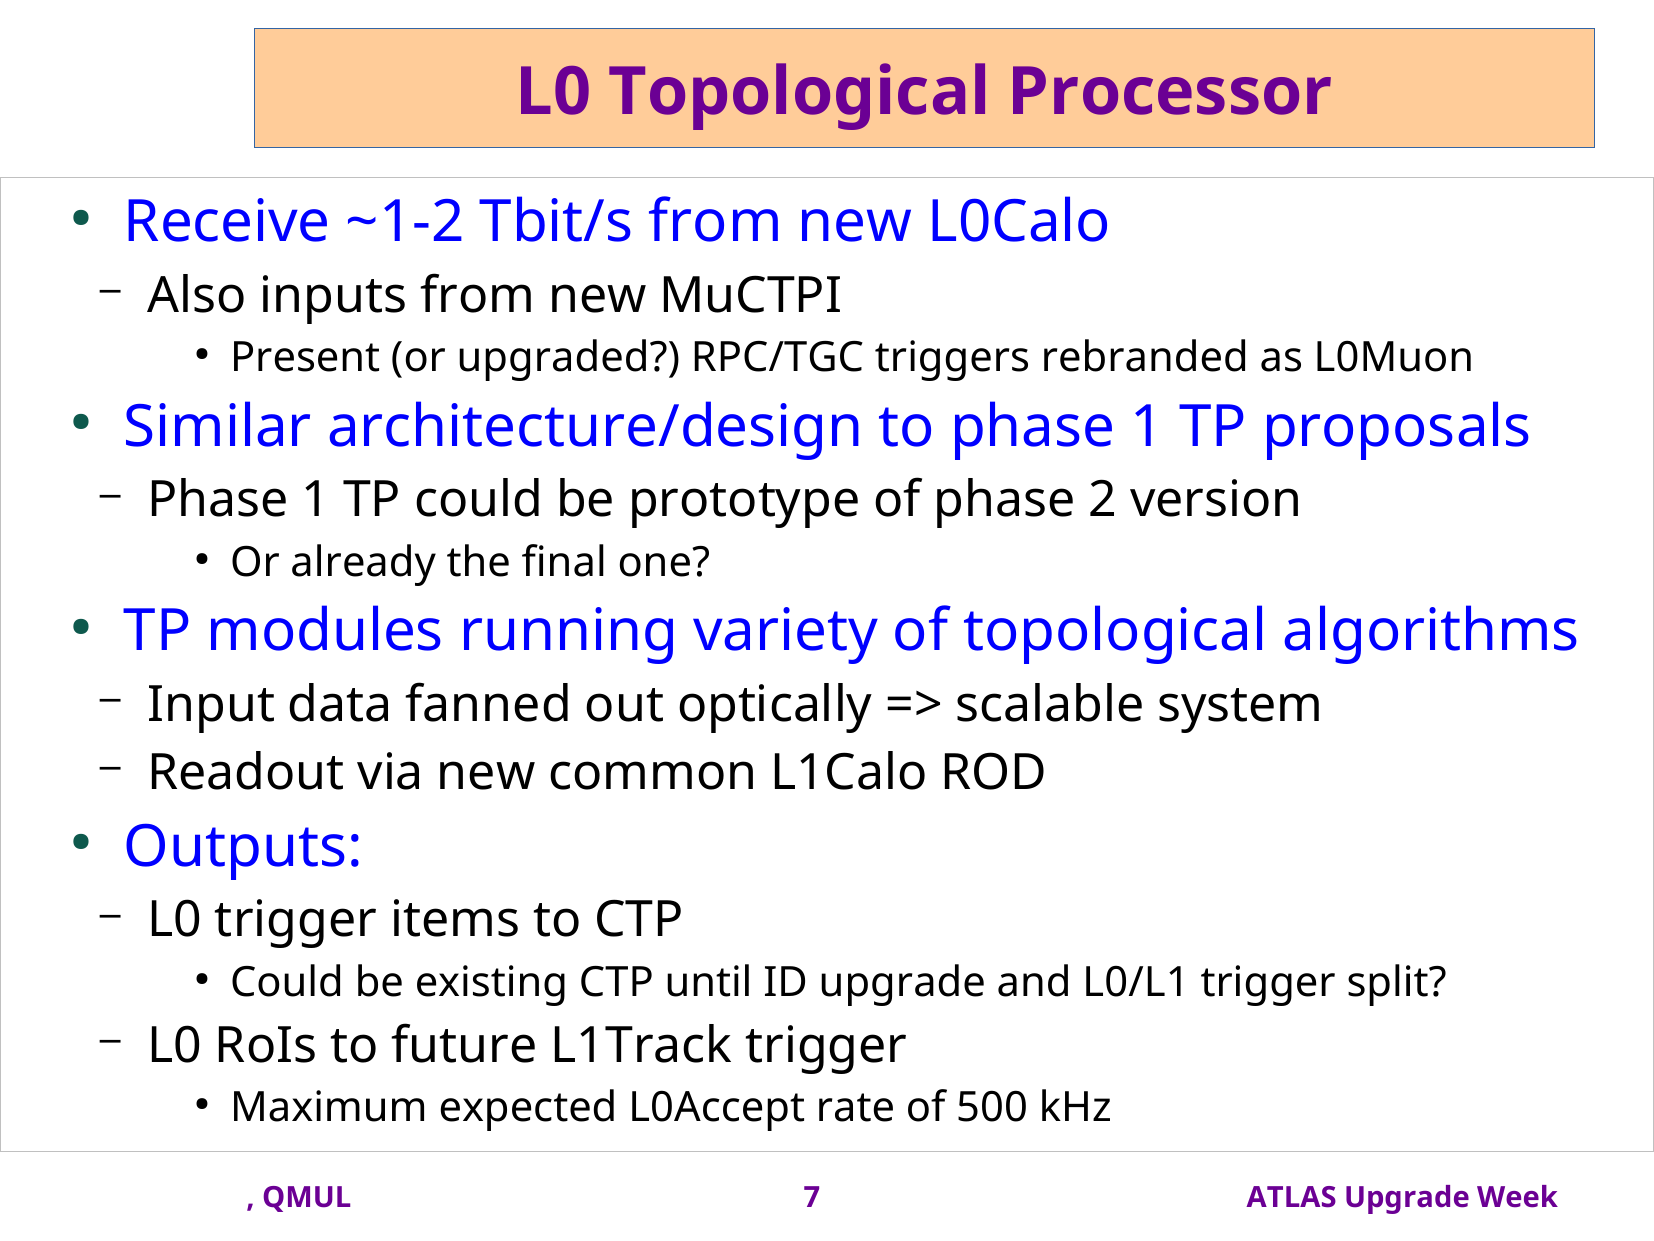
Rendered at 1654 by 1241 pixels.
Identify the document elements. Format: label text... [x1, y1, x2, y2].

title L0 Topological Processor [254, 28, 1595, 148]
list Receive ~1-2 Tbit/s from new L0Calo Also inputs from new MuCTPI Present (or upgraded?) RPC/TGC triggers rebranded as L0Muon Similar architecture/design to phase 1 TP proposals Phase 1 TP could be prototype of phase 2 version Or already the final one? TP modules running variety of topological algorithms Input data fanned out optically => scalable system Readout via new common L1Calo ROD Outputs: L0 trigger items to CTP Could be existing CTP until ID upgrade and L0/L1 trigger split? L0 RoIs to future L1Track trigger Maximum expected L0Accept rate of 500 kHz [52, 179, 1635, 1155]
